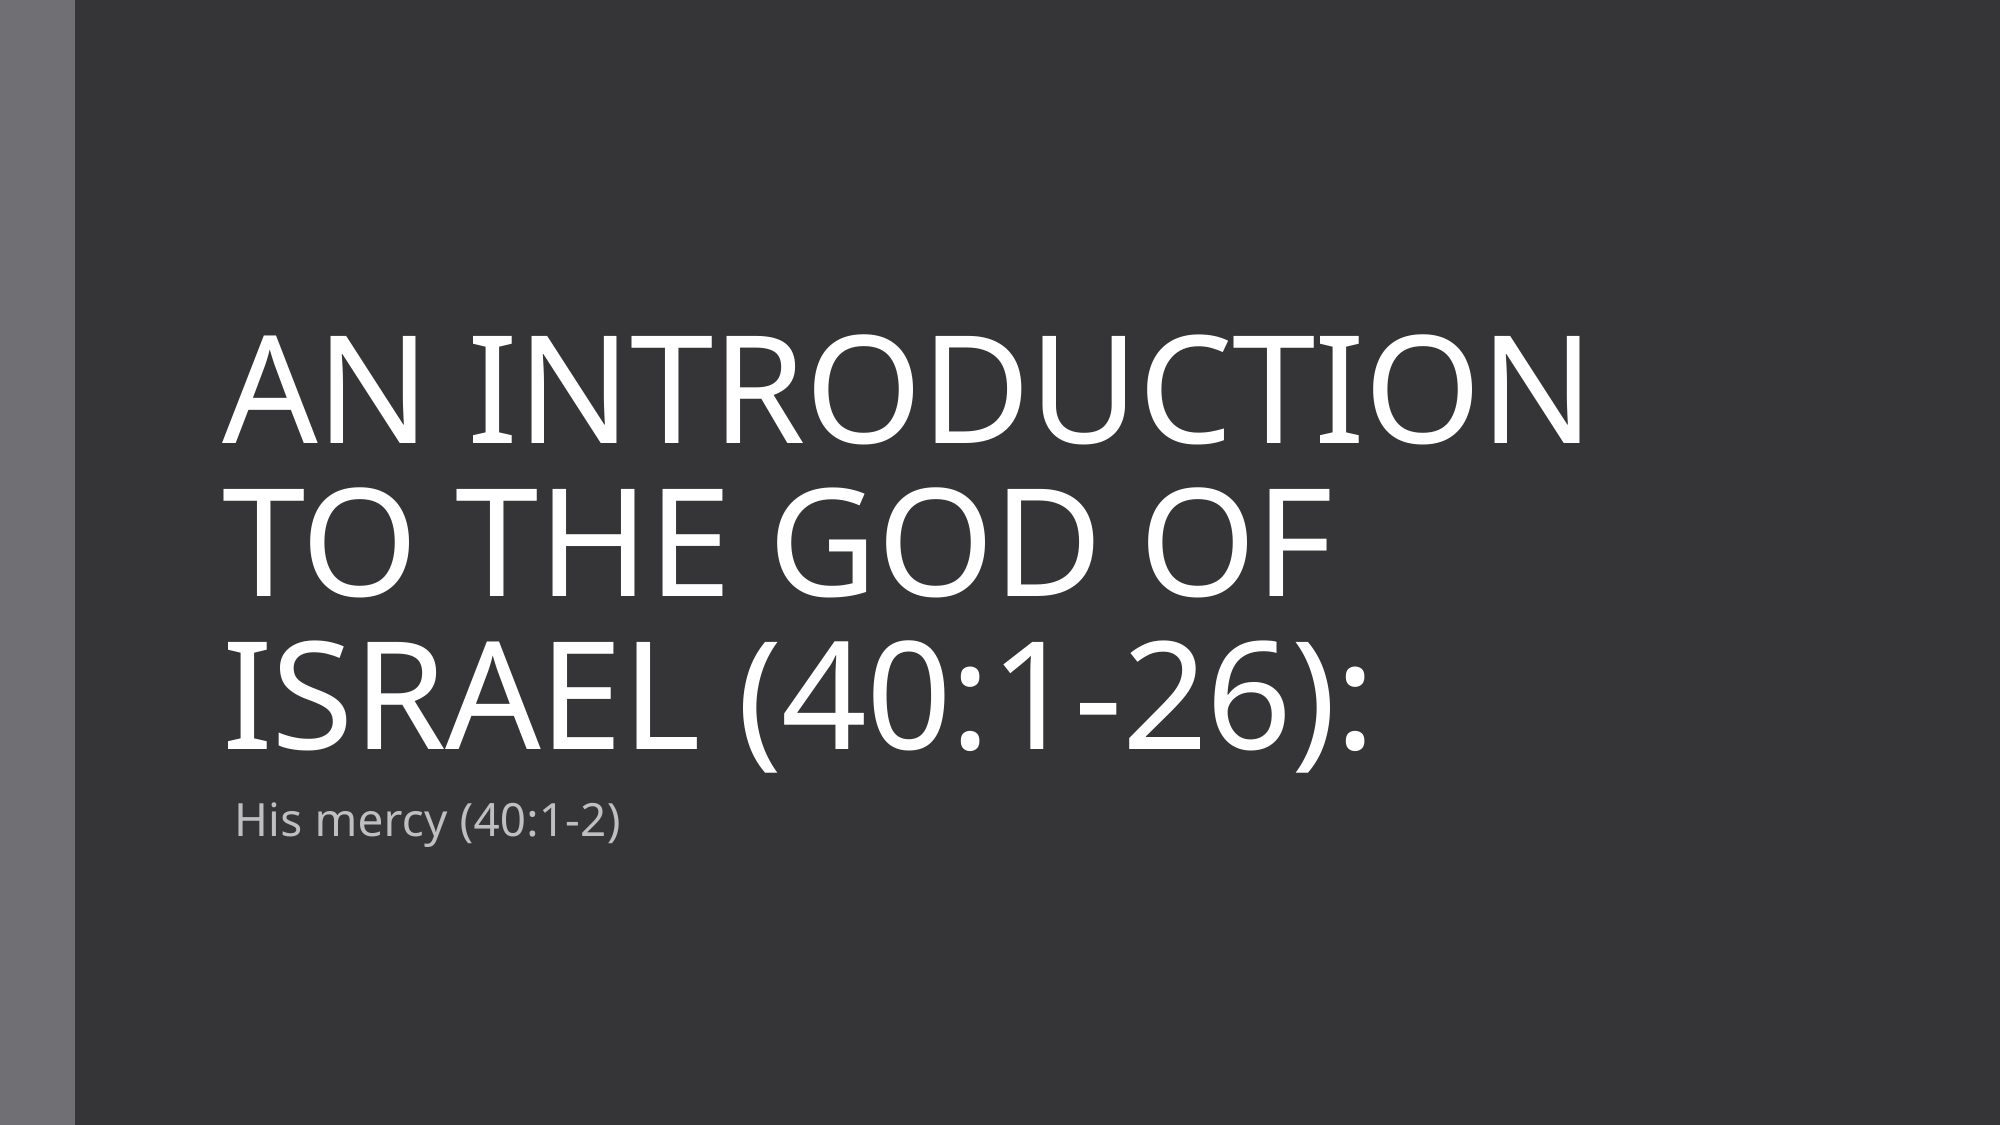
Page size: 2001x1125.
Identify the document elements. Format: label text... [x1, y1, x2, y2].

title AN INTRODUCTION TO THE GOD OF ISRAEL (40:1-26): [206, 124, 1752, 787]
subtitle His mercy (40:1-2) [206, 787, 1752, 1066]
